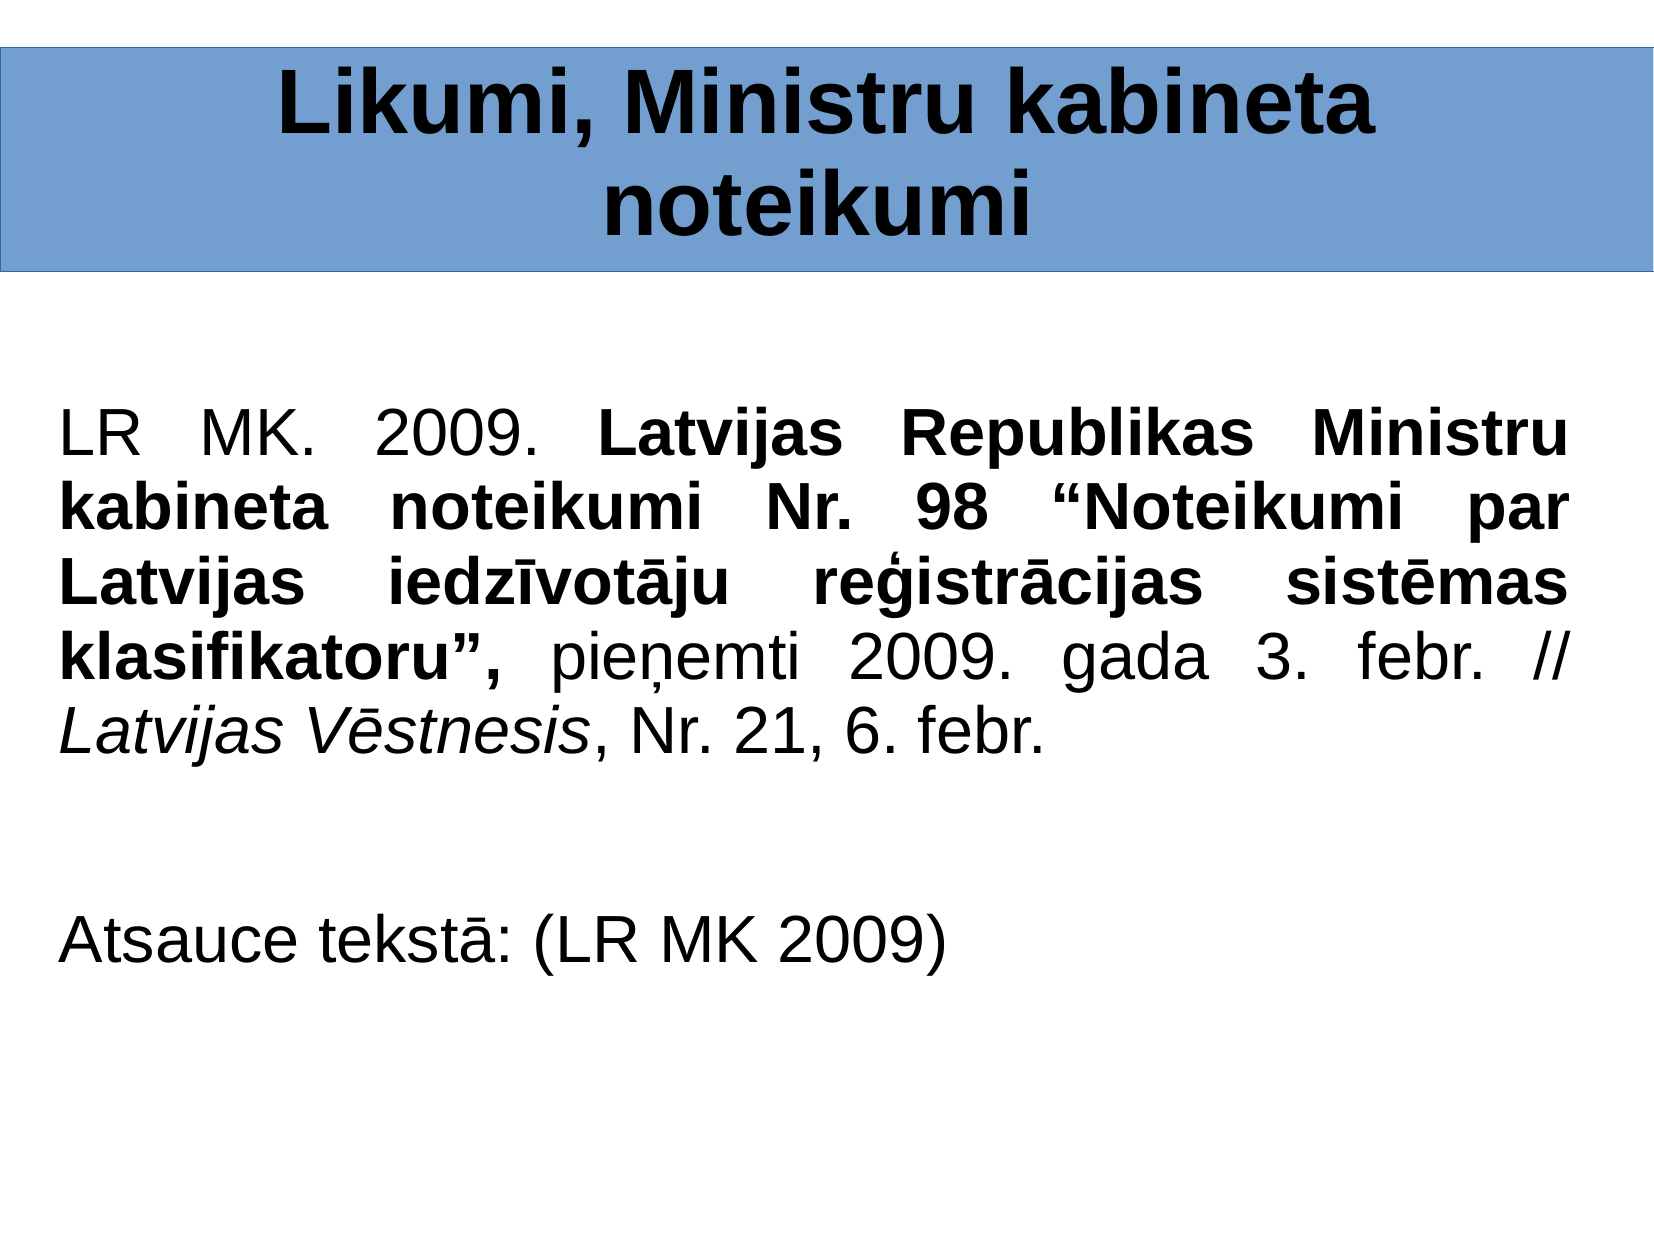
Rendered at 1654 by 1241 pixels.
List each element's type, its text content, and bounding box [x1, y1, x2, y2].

list LR MK. 2009. Latvijas Republikas Ministru kabineta noteikumi Nr. 98 “Noteikumi par Latvijas iedzīvotāju reģistrācijas sistēmas klasifikatoru”, pieņemti 2009. gada 3. febr. // Latvijas Vēstnesis, Nr. 21, 6. febr. Atsauce tekstā: (LR MK 2009) [59, 290, 1572, 1229]
title Likumi, Ministru kabineta noteikumi [82, 49, 1571, 257]
text_box [0, 47, 1654, 272]
